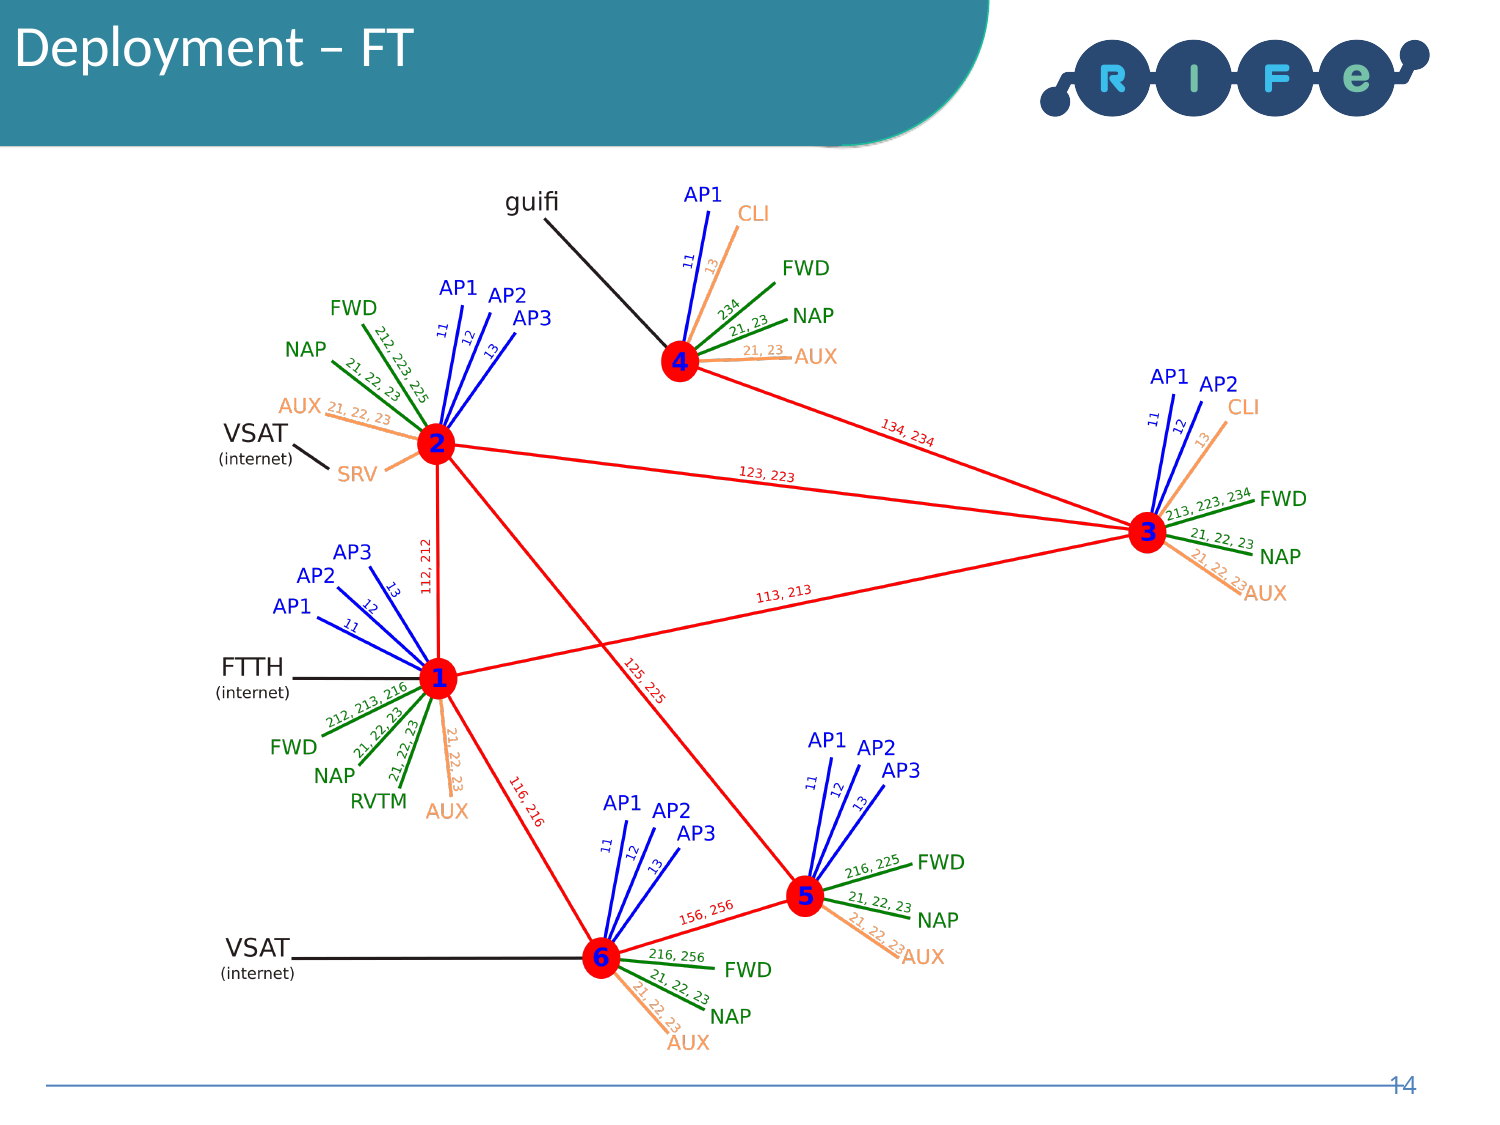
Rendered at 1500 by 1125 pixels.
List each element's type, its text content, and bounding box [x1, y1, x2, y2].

text_box Deployment – FT [0, 0, 1350, 139]
picture [194, 0, 1500, 1050]
